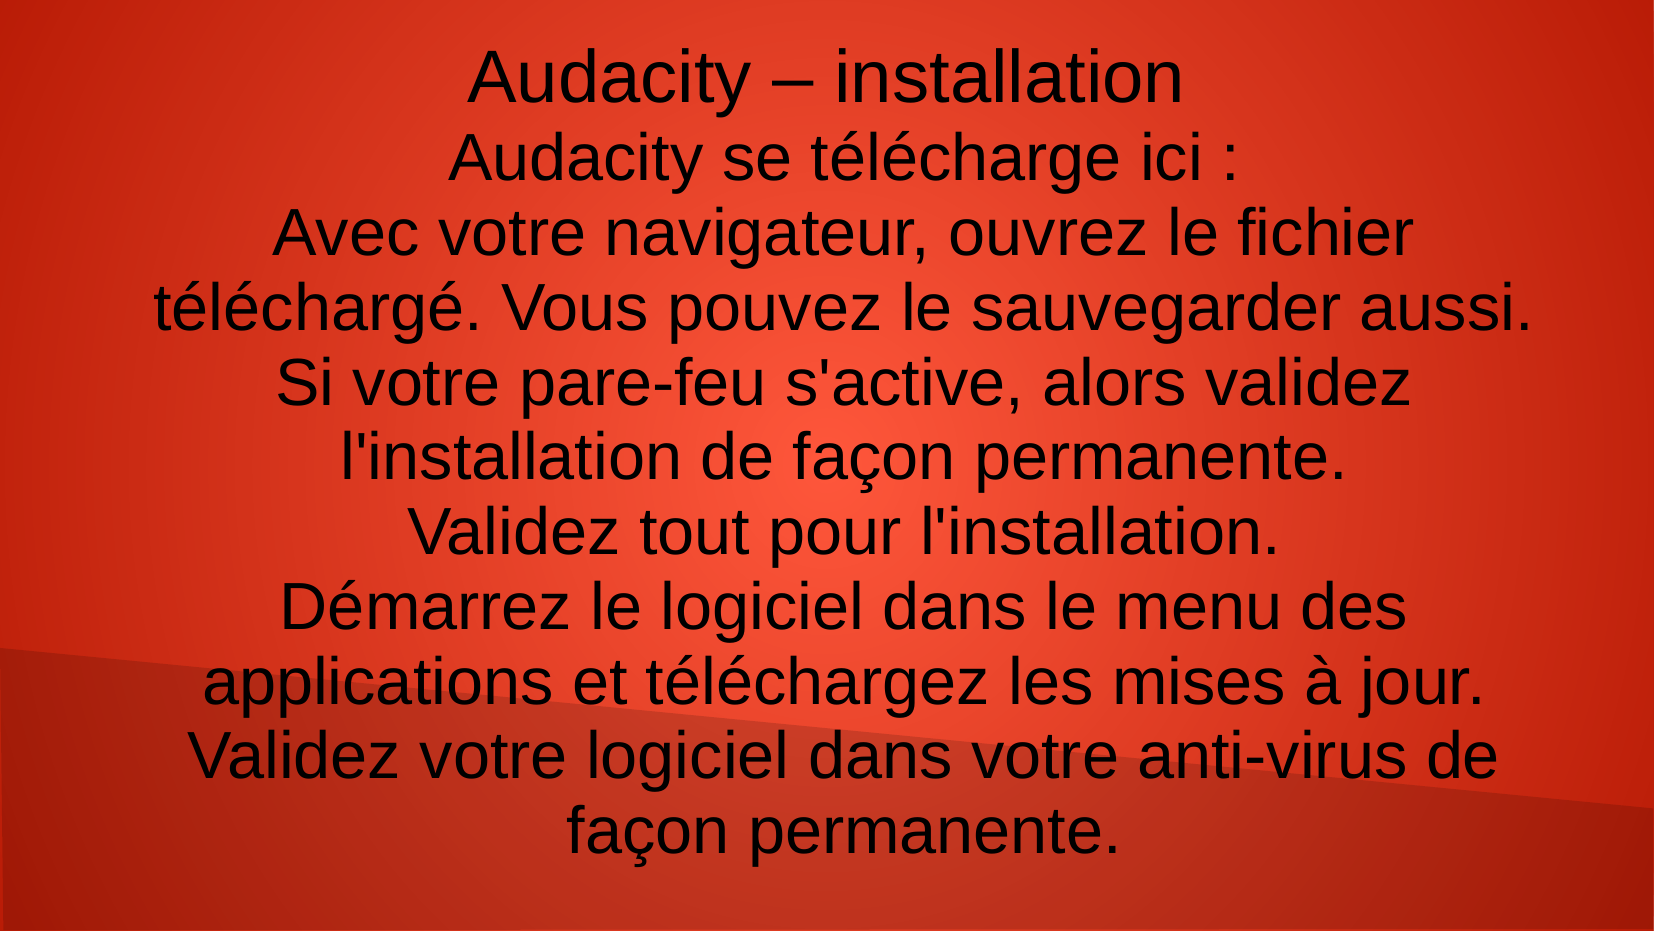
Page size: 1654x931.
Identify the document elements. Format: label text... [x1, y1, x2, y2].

title Audacity – installation [82, 0, 1571, 154]
subtitle Audacity se télécharge ici : Avec votre navigateur, ouvrez le fichier téléchargé. Vous pouvez le sauvegarder aussi. Si votre pare-feu s'active, alors validez l'installation de façon permanente. Validez tout pour l'installation. Démarrez le logiciel dans le menu des applications et téléchargez les mises à jour. Validez votre logiciel dans votre anti-virus de façon permanente. [118, 120, 1571, 868]
